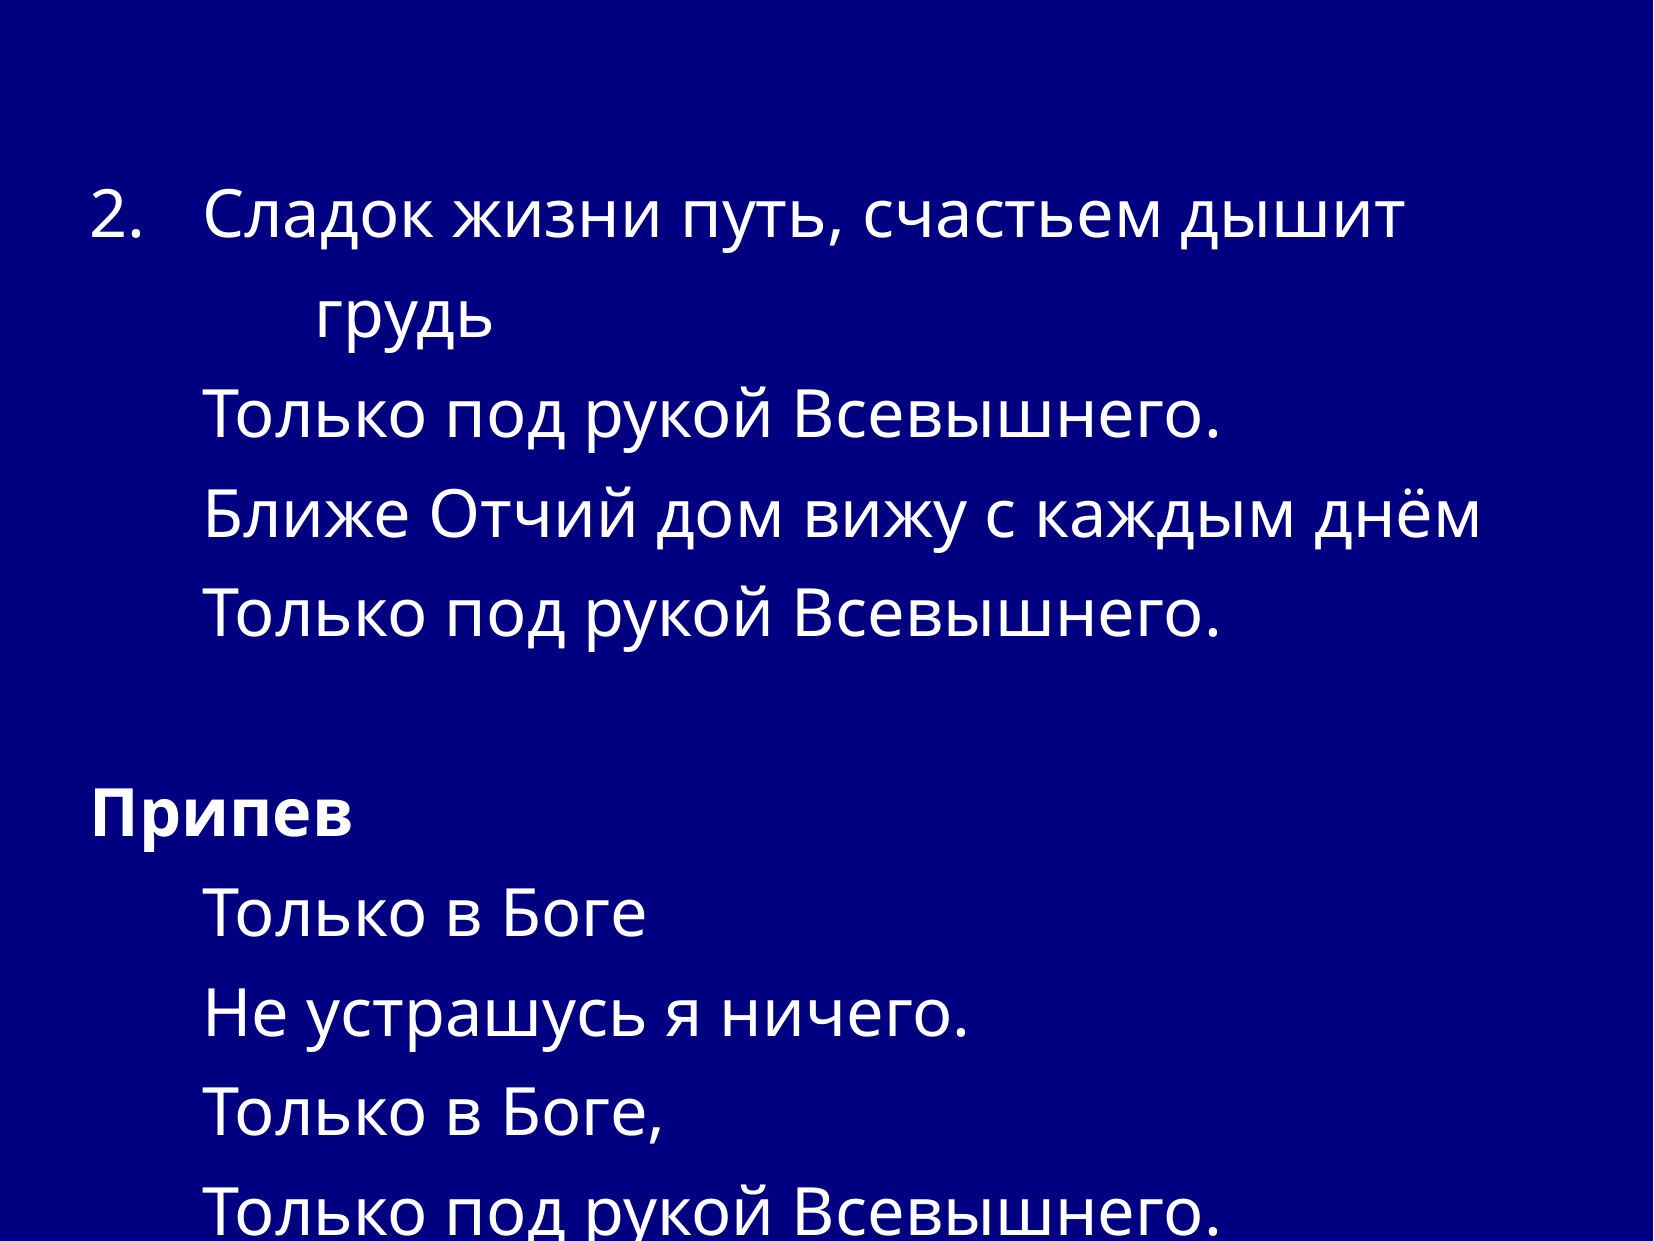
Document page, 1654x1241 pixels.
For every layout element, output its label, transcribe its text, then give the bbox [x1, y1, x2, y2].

text_box 2. Сладок жизни путь, счастьем дышит грудь Только под рукой Всевышнего. Ближе Отчий дом вижу с каждым днём Только под рукой Всевышнего. Припев Только в Боге Не устрашусь я ничего. Только в Боге, Только под рукой Всевышнего. [75, 150, 1653, 1163]
